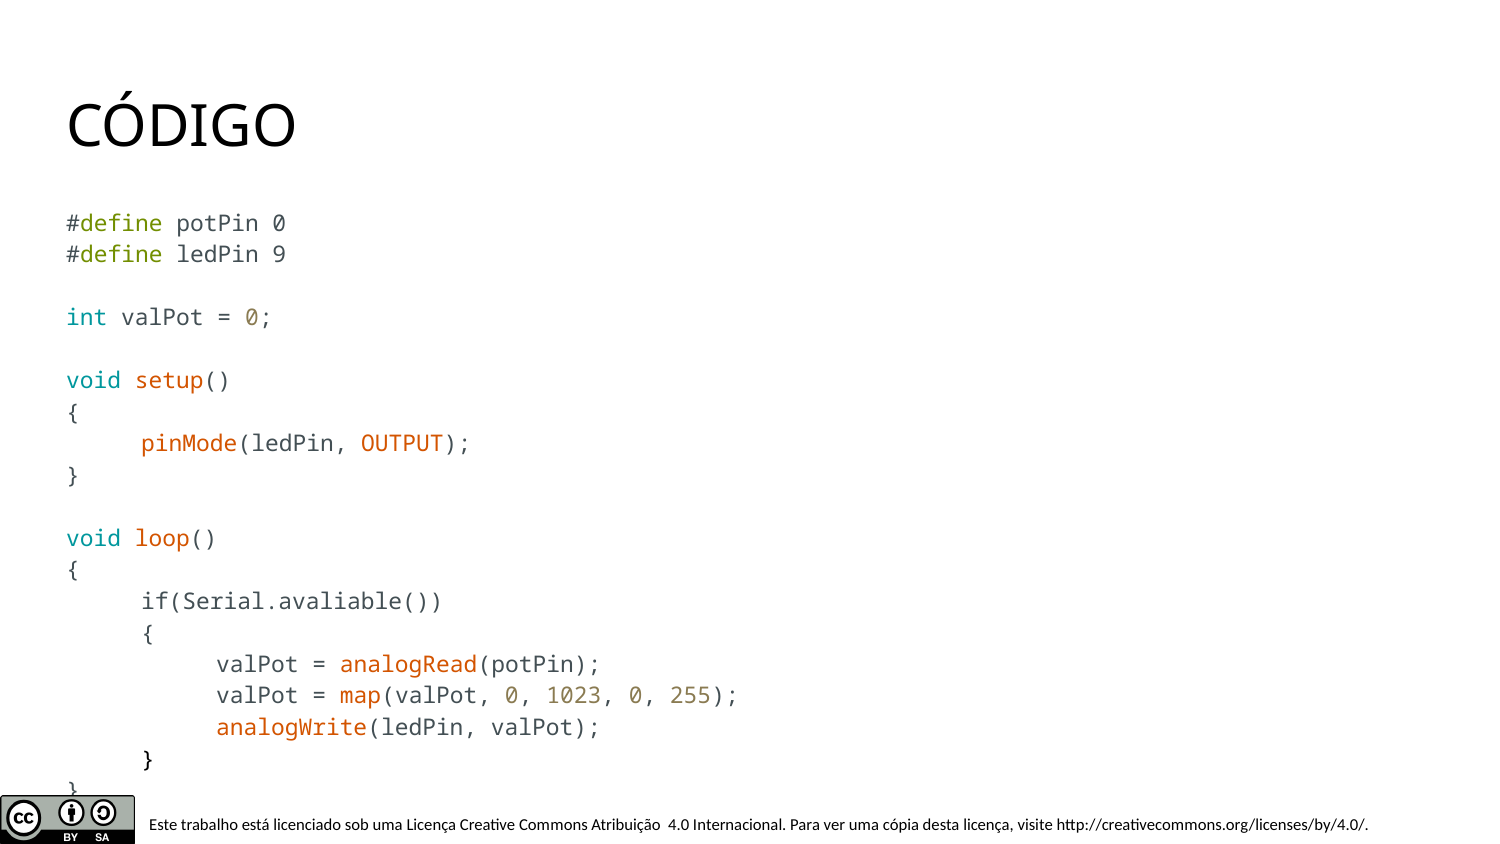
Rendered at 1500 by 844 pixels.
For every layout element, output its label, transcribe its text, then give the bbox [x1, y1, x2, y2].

text_box Este trabalho está licenciado sob uma Licença Creative Commons Atribuição 4.0 Internacional. Para ver uma cópia desta licença, visite http://creativecommons.org/licenses/by/4.0/. [134, 795, 1500, 844]
picture [0, 795, 134, 844]
list #define potPin 0 #define ledPin 9 int valPot = 0; void setup() { pinMode(ledPin, OUTPUT); } void loop() { if(Serial.avaliable()) { valPot = analogRead(potPin); valPot = map(valPot, 0, 1023, 0, 255); analogWrite(ledPin, valPot); } } [51, 189, 1449, 750]
title CÓDIGO [51, 72, 1449, 167]
